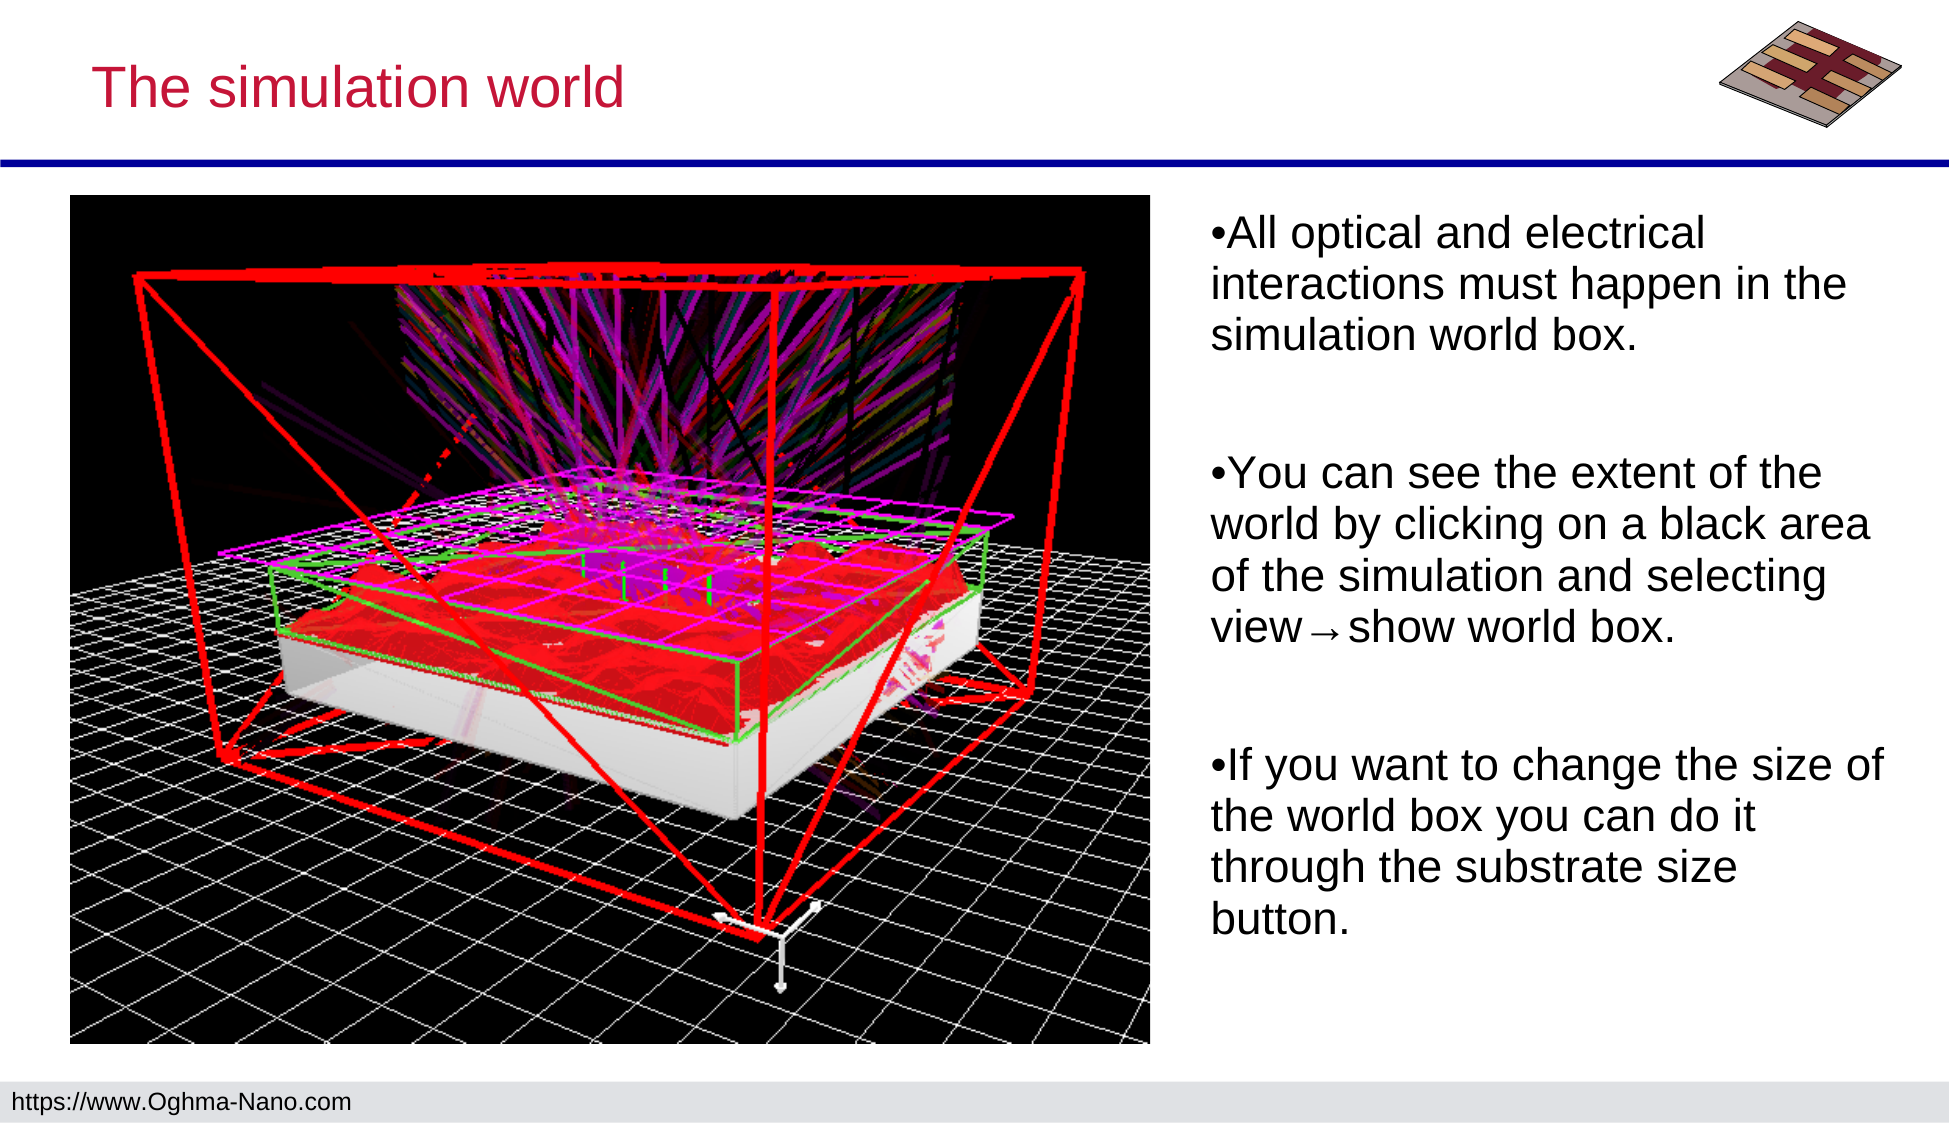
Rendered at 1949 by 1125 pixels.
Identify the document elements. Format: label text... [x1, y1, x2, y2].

picture [70, 195, 1151, 1044]
list All optical and electrical interactions must happen in the simulation world box. You can see the extent of the world by clicking on a black area of the simulation and selecting view→show world box. If you want to change the size of the world box you can do it through the substrate size button. [1210, 206, 1885, 944]
title The simulation world [76, 34, 1685, 140]
